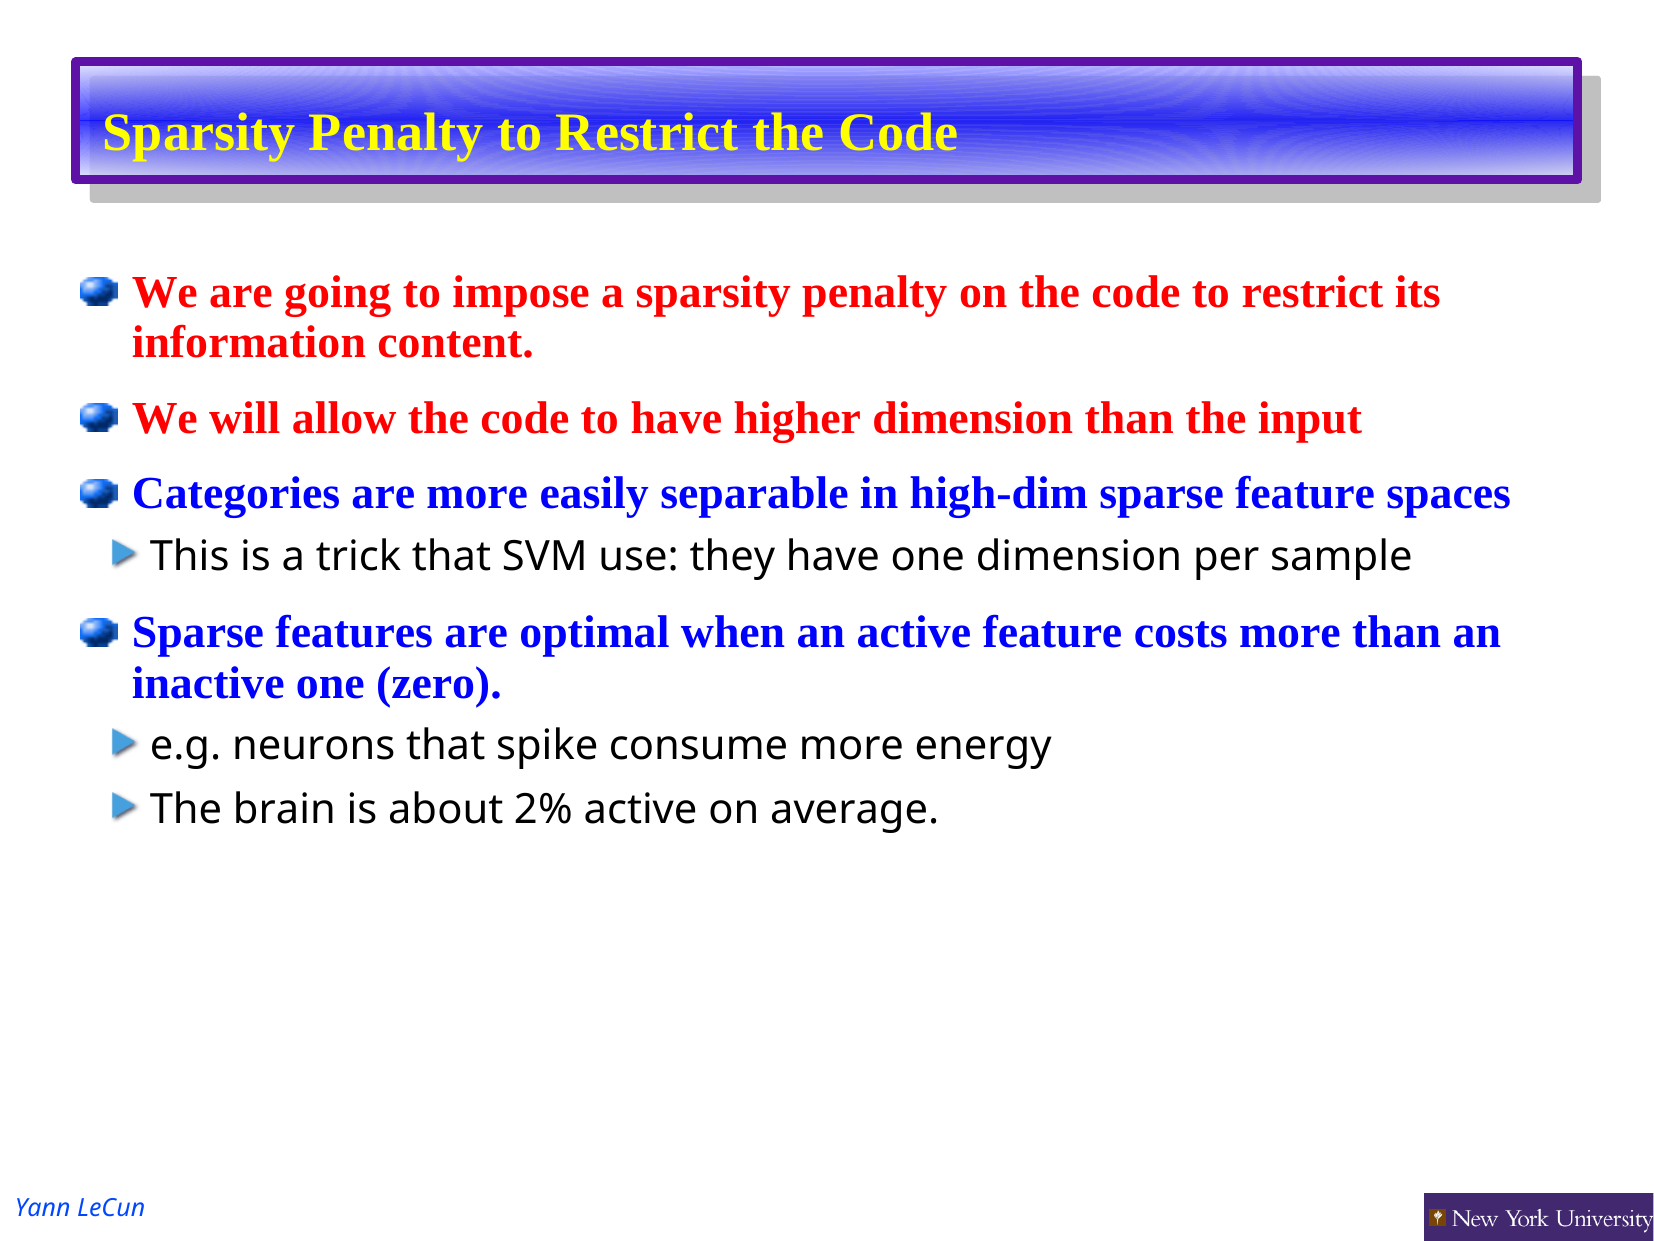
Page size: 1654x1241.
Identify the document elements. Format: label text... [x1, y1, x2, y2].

picture [1424, 1193, 1654, 1241]
title Sparsity Penalty to Restrict the Code [75, 61, 1578, 180]
list We are going to impose a sparsity penalty on the code to restrict its information content. We will allow the code to have higher dimension than the input Categories are more easily separable in high-dim sparse feature spaces This is a trick that SVM use: they have one dimension per sample Sparse features are optimal when an active feature costs more than an inactive one (zero). e.g. neurons that spike consume more energy The brain is about 2% active on average. [80, 266, 1544, 1163]
